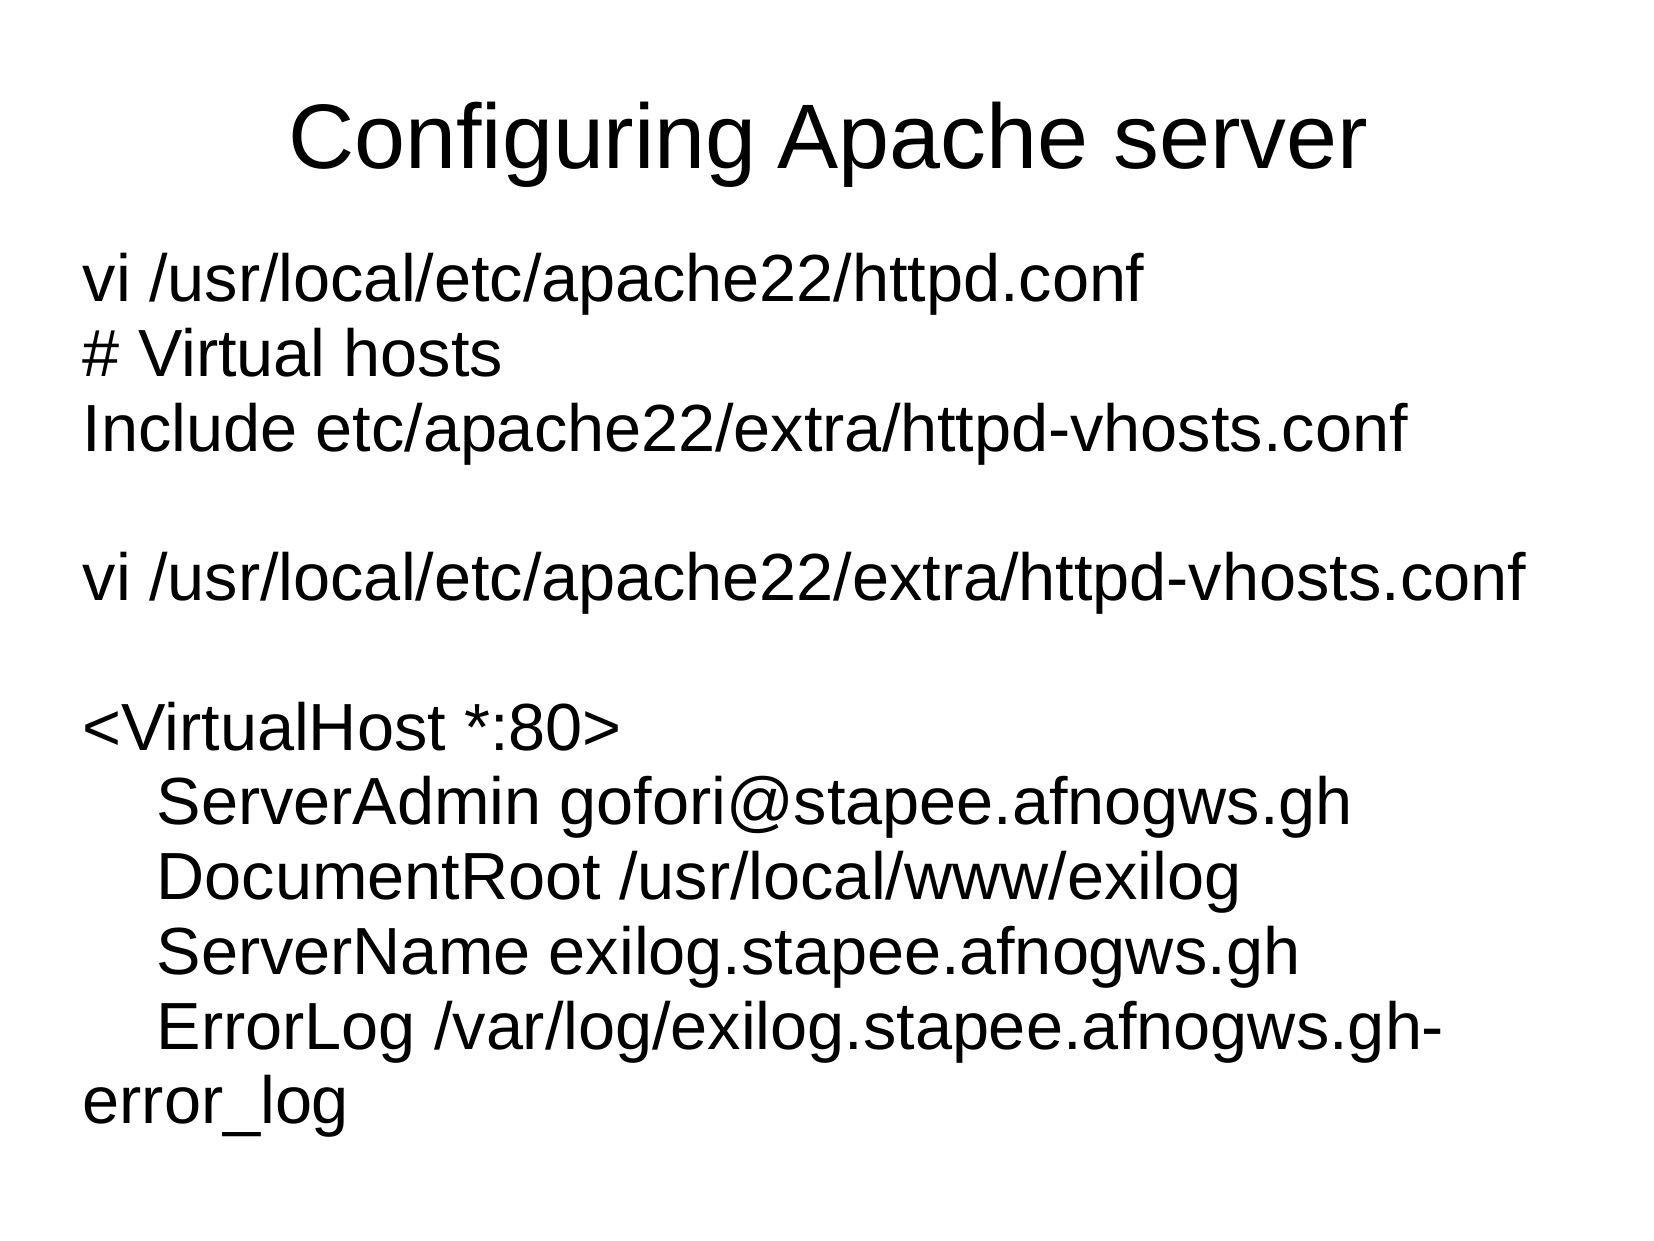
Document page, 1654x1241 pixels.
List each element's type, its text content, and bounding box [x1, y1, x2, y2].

title Configuring Apache server [82, 49, 1576, 226]
subtitle vi /usr/local/etc/apache22/httpd.conf # Virtual hosts Include etc/apache22/extra/httpd-vhosts.conf vi /usr/local/etc/apache22/extra/httpd-vhosts.conf <VirtualHost *:80> ServerAdmin gofori@stapee.afnogws.gh DocumentRoot /usr/local/www/exilog ServerName exilog.stapee.afnogws.gh ErrorLog /var/log/exilog.stapee.afnogws.gh-error_log [82, 240, 1576, 1241]
